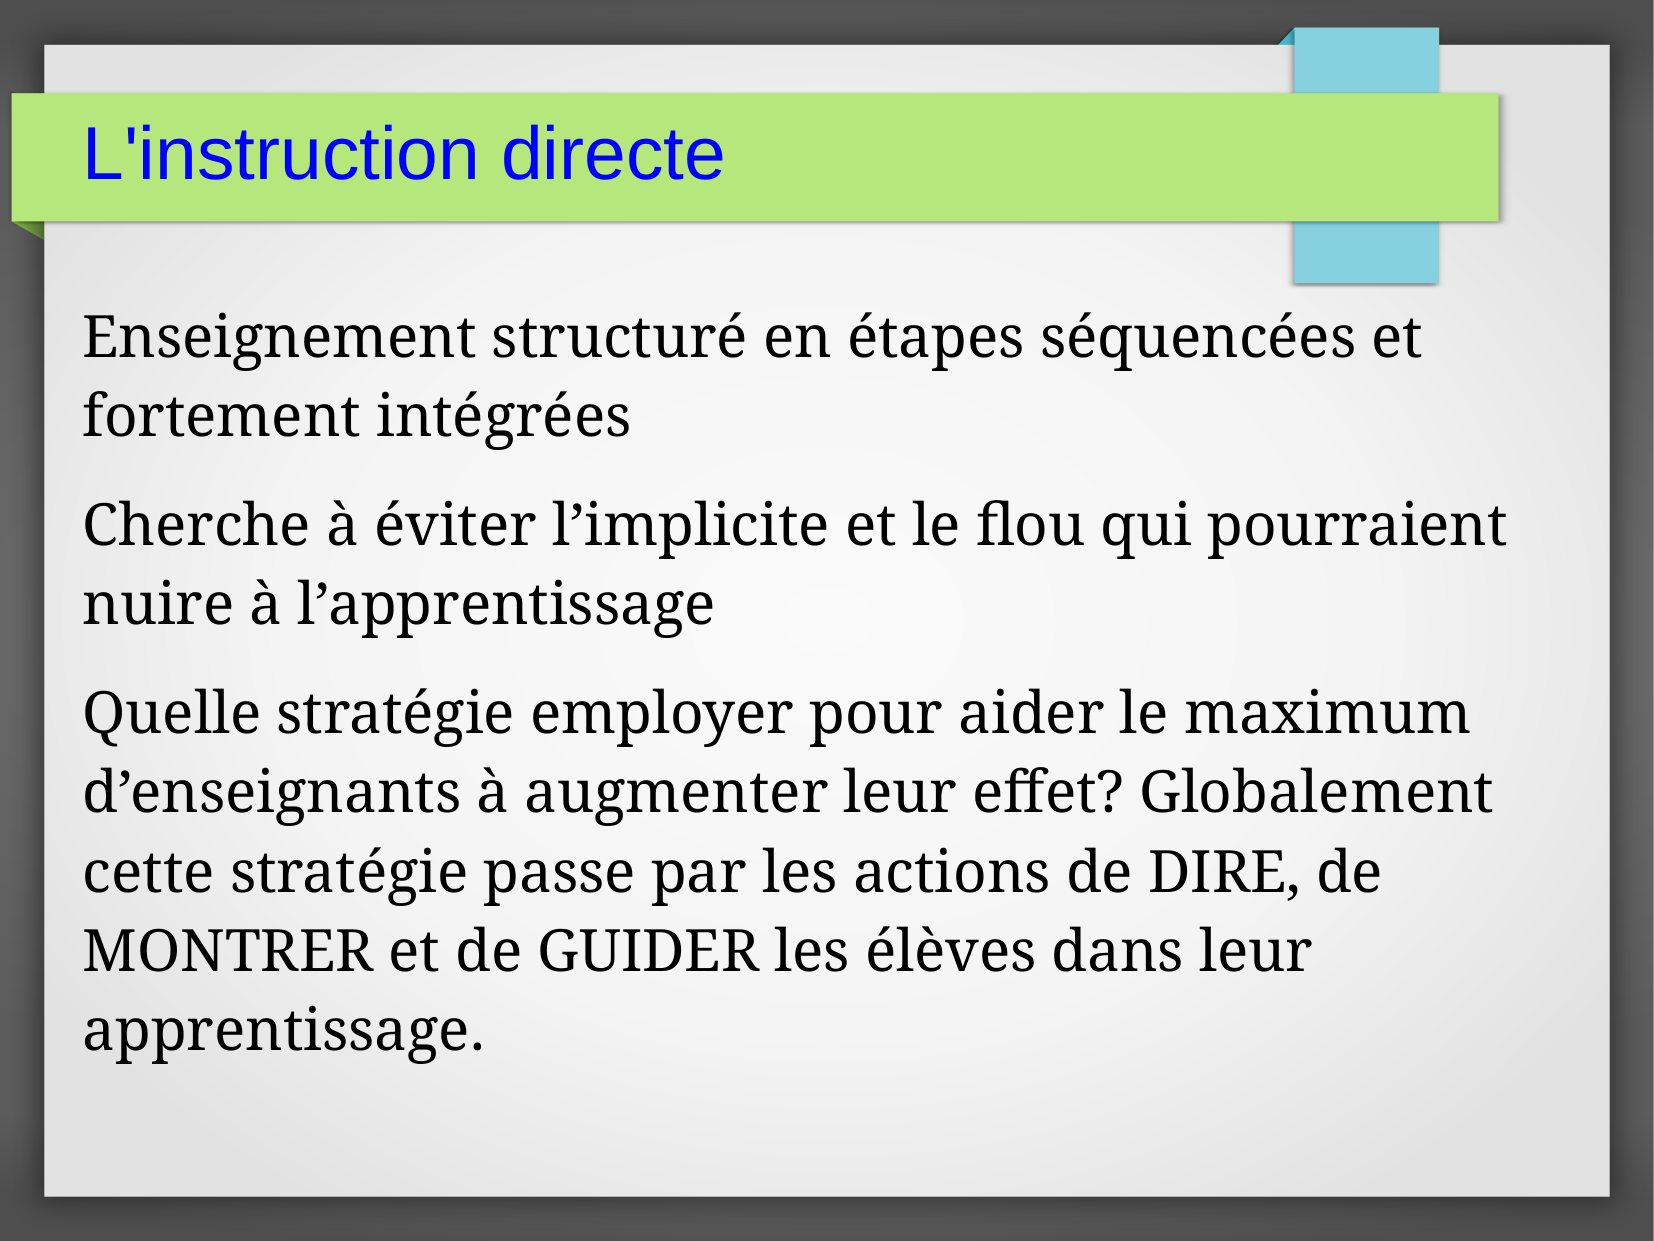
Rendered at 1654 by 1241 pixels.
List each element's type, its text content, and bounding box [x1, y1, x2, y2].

list Enseignement structuré en étapes séquencées et fortement intégrées Cherche à éviter l’implicite et le flou qui pourraient nuire à l’apprentissage Quelle stratégie employer pour aider le maximum d’enseignants à augmenter leur effet? Globalement cette stratégie passe par les actions de DIRE, de MONTRER et de GUIDER les élèves dans leur apprentissage. [82, 295, 1571, 1015]
title L'instruction directe [82, 94, 1264, 213]
picture [0, 0, 1654, 1241]
